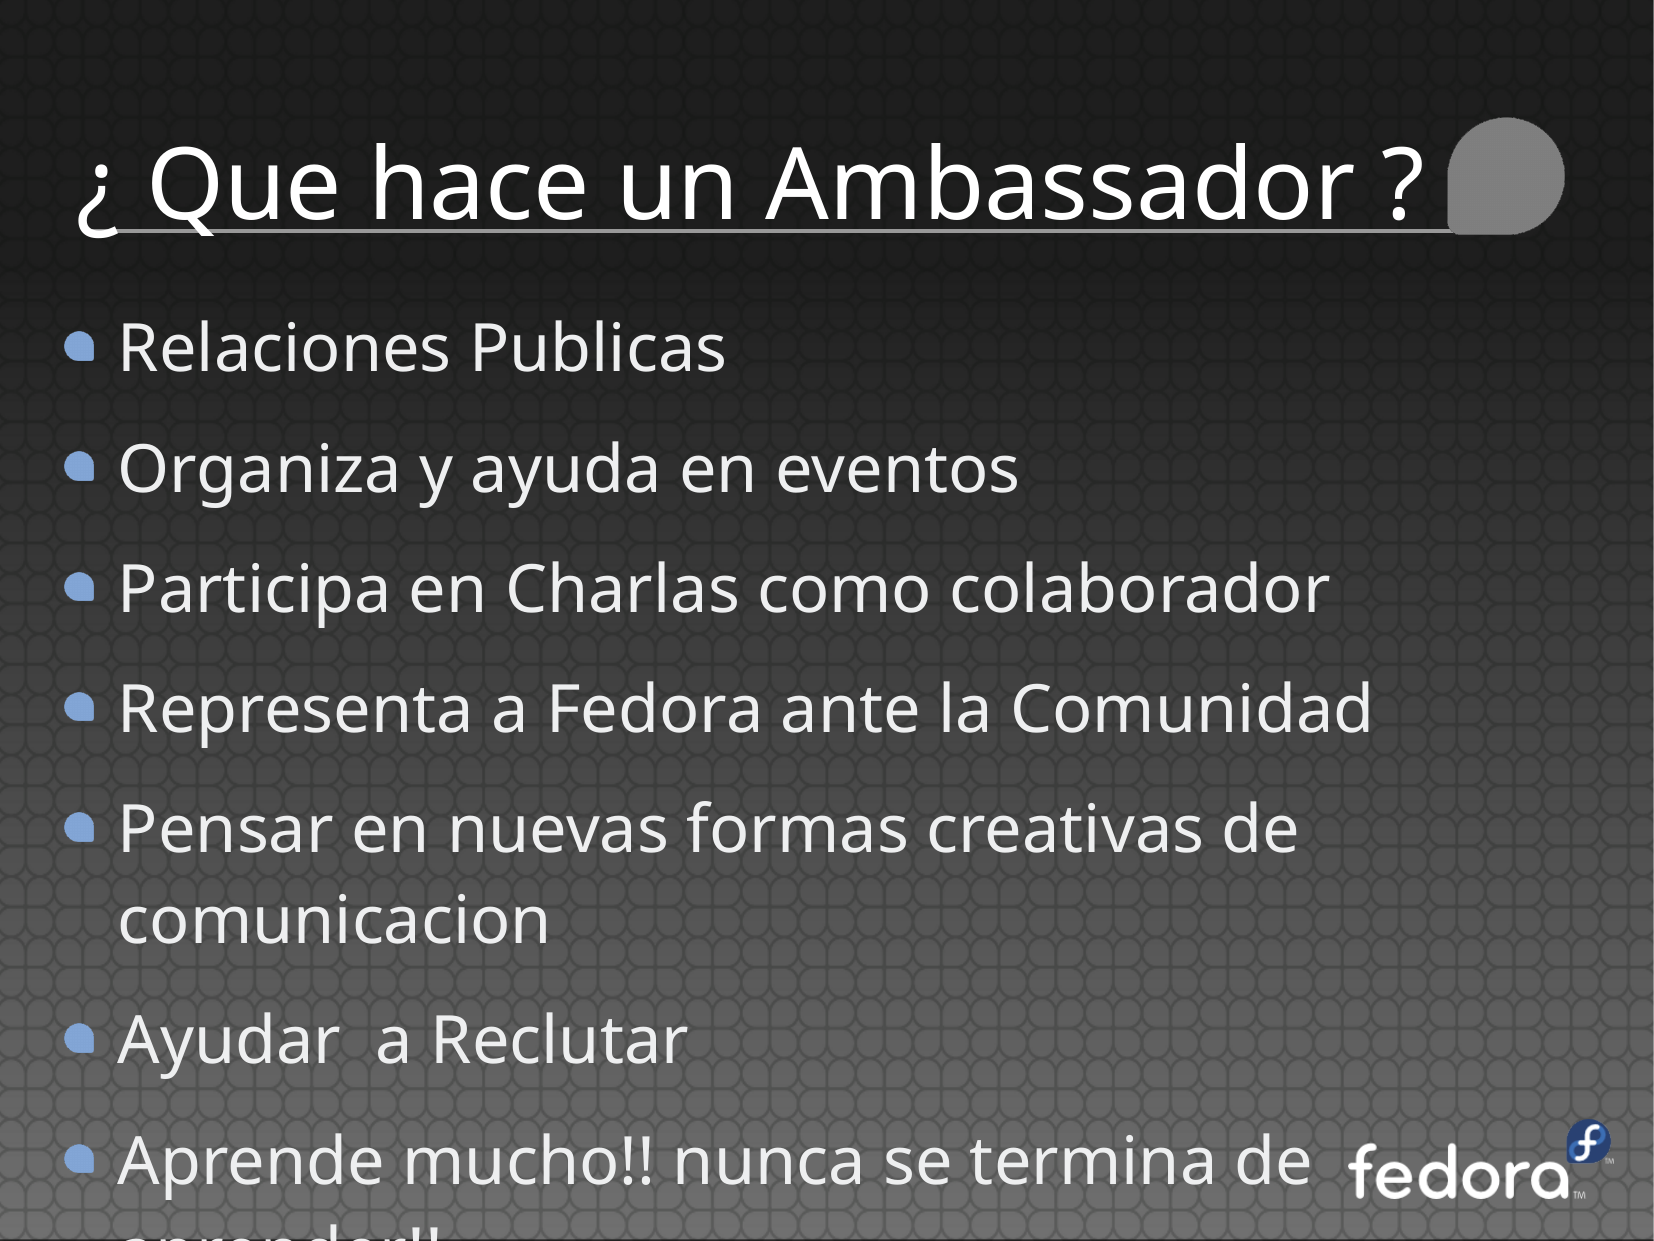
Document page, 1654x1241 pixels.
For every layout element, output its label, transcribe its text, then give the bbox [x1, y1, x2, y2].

title ¿ Que hace un Ambassador ? [76, 112, 1566, 249]
list Relaciones Publicas Organiza y ayuda en eventos Participa en Charlas como colaborador Representa a Fedora ante la Comunidad Pensar en nuevas formas creativas de comunicacion Ayudar a Reclutar Aprende mucho!! nunca se termina de aprender!! [46, 300, 1536, 1241]
picture [0, 0, 1654, 1241]
